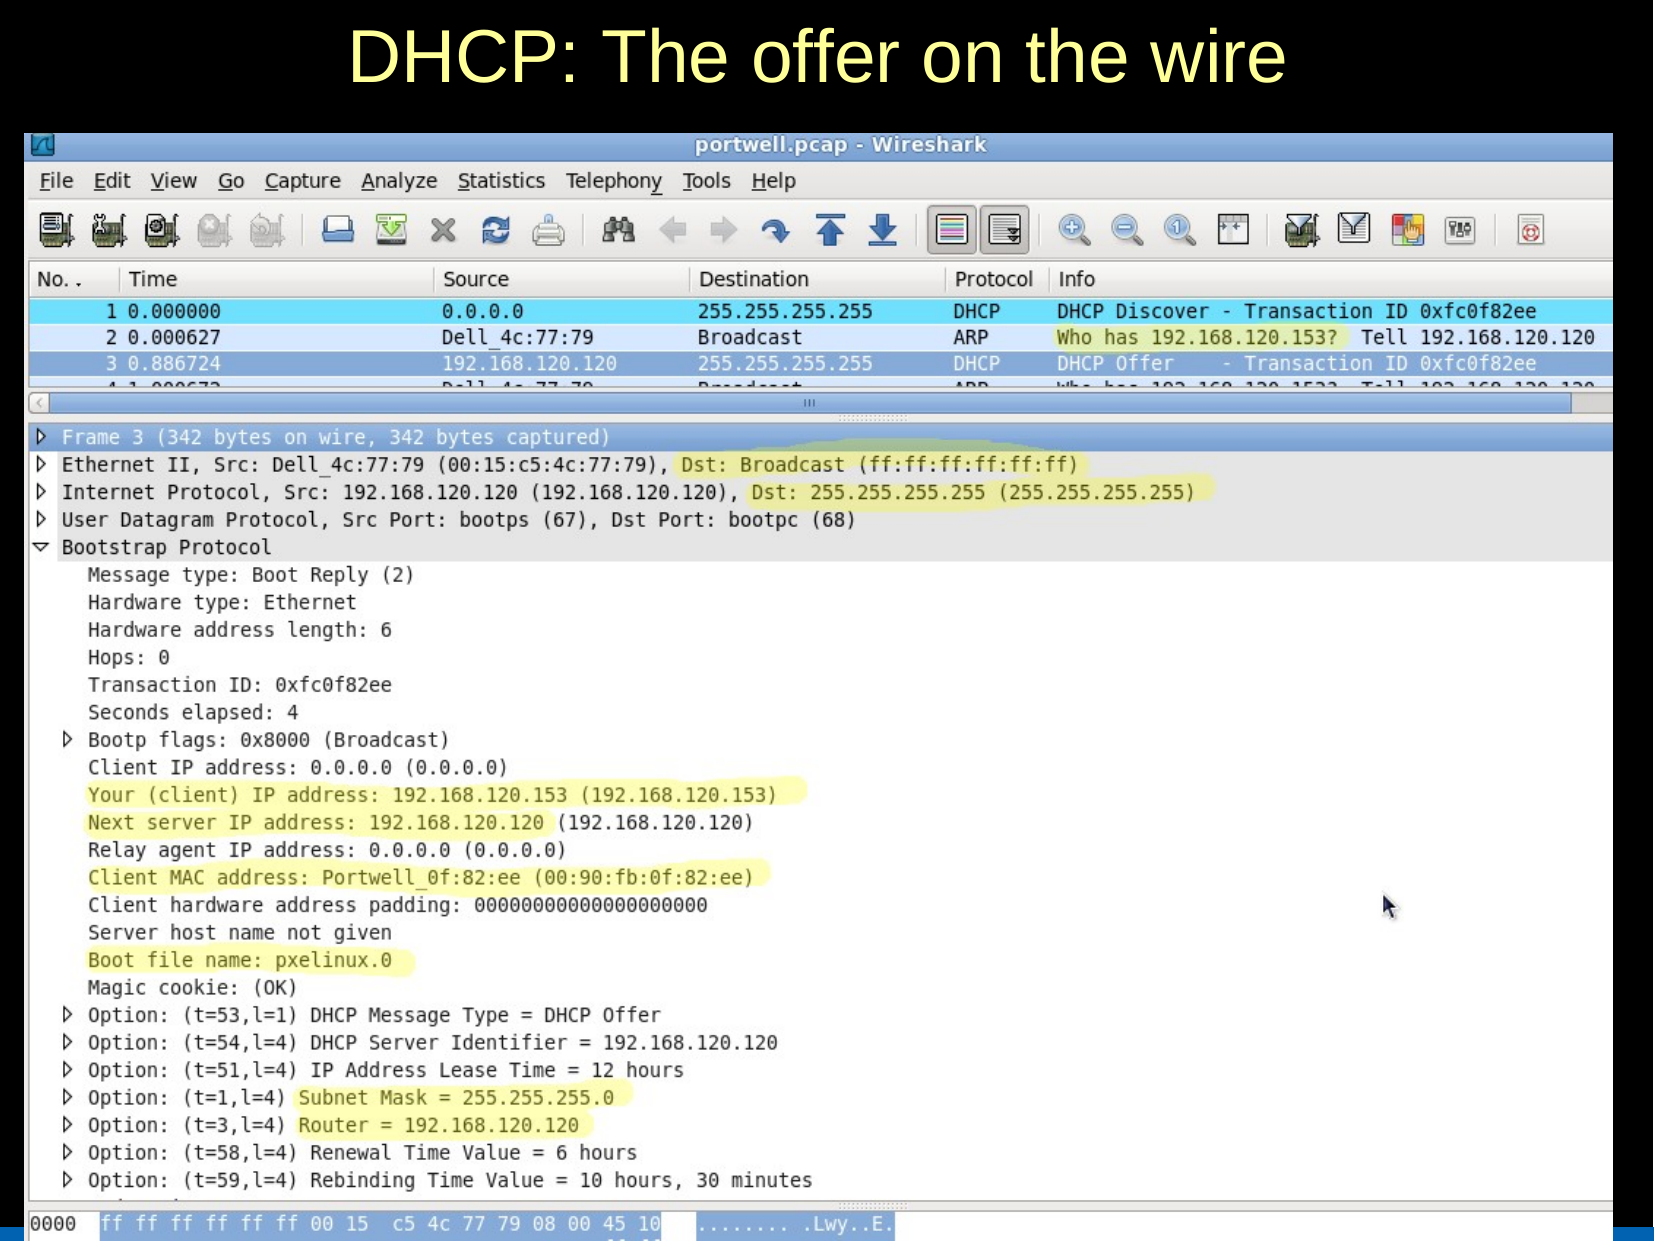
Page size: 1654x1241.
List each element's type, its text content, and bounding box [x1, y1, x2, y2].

title DHCP: The offer on the wire [112, 1, 1525, 113]
picture [24, 133, 1613, 1241]
